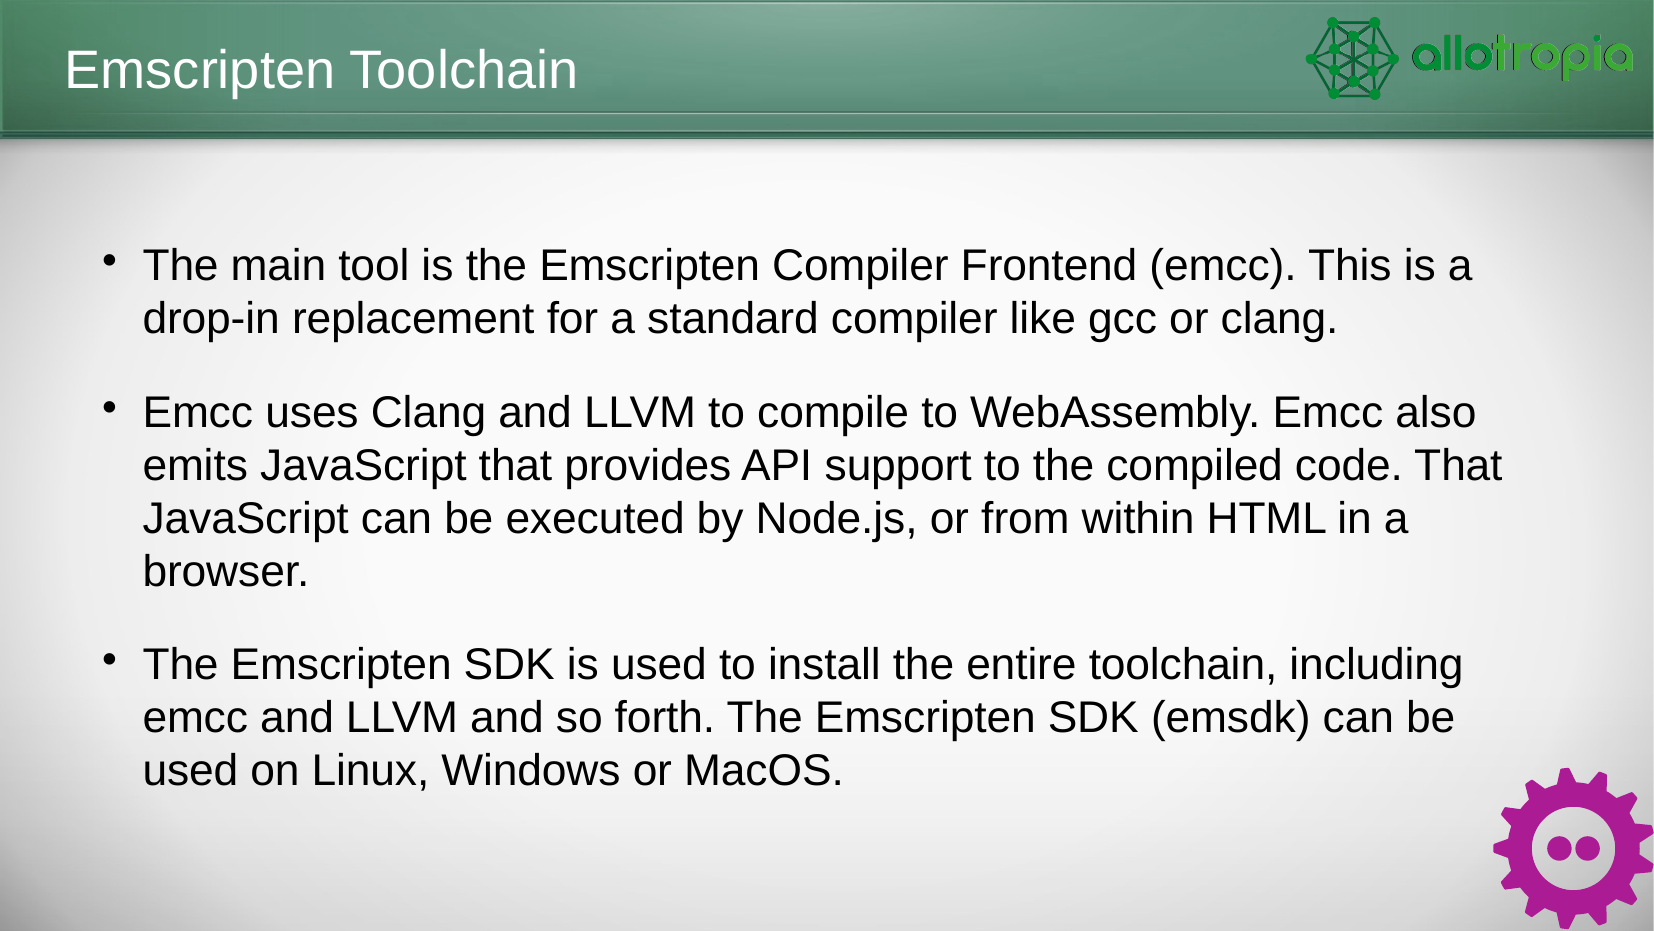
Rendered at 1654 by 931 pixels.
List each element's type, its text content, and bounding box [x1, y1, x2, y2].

list The main tool is the Emscripten Compiler Frontend (emcc). This is a drop-in replacement for a standard compiler like gcc or clang. Emcc uses Clang and LLVM to compile to WebAssembly. Emcc also emits JavaScript that provides API support to the compiled code. That JavaScript can be executed by Node.js, or from within HTML in a browser. The Emscripten SDK is used to install the entire toolchain, including emcc and LLVM and so forth. The Emscripten SDK (emsdk) can be used on Linux, Windows or MacOS. [88, 236, 1536, 798]
picture [0, 0, 1654, 931]
title Emscripten Toolchain [10, 0, 1329, 143]
